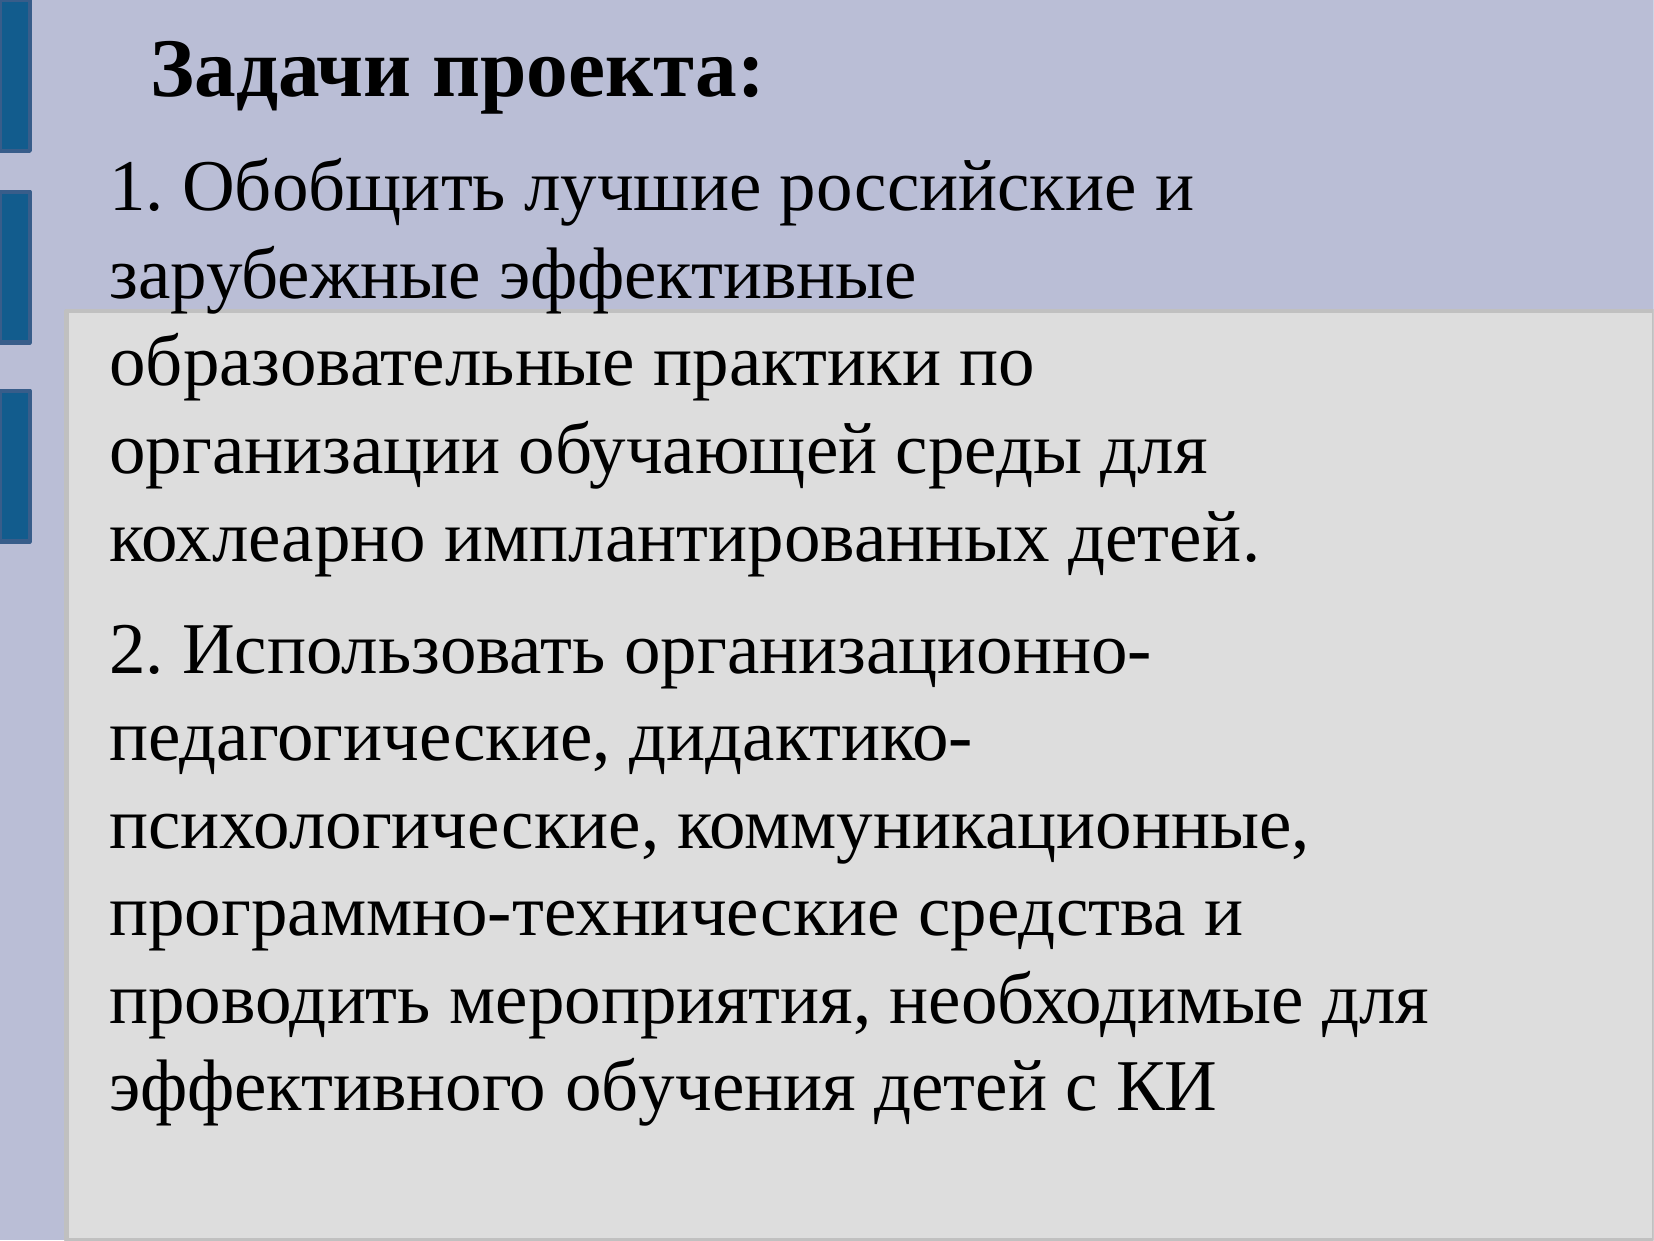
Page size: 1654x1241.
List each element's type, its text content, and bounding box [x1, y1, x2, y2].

text_box Задачи проекта: 1. Обобщить лучшие российские и зарубежные эффективные образовательные практики по организации обучающей среды для кохлеарно имплантированных детей. 2. Использовать организационно-педагогические, дидактико-психологические, коммуникационные, программно-технические средства и проводить мероприятия, необходимые для эффективного обучения детей с КИ [94, 6, 1453, 1133]
